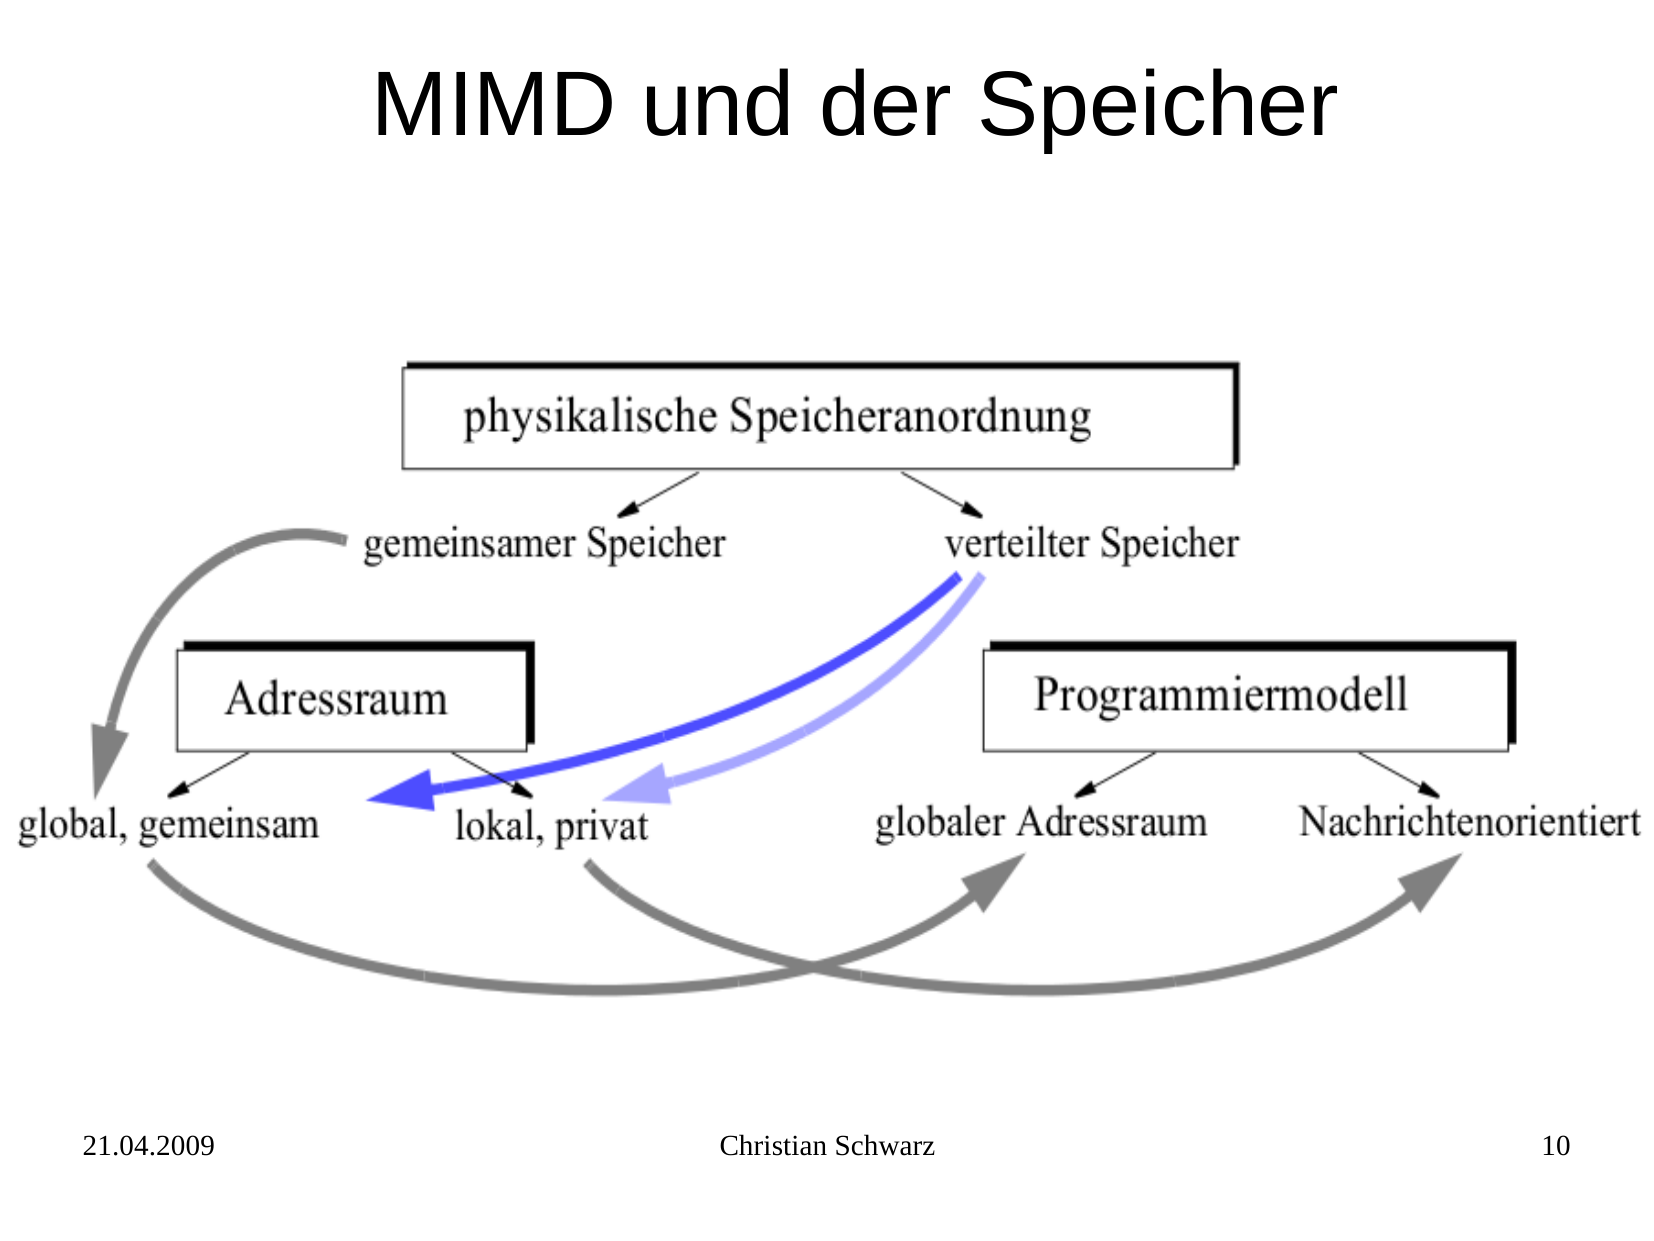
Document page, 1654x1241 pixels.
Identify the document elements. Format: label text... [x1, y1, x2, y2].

picture [7, 343, 1654, 1034]
title MIMD und der Speicher [88, 0, 1625, 208]
